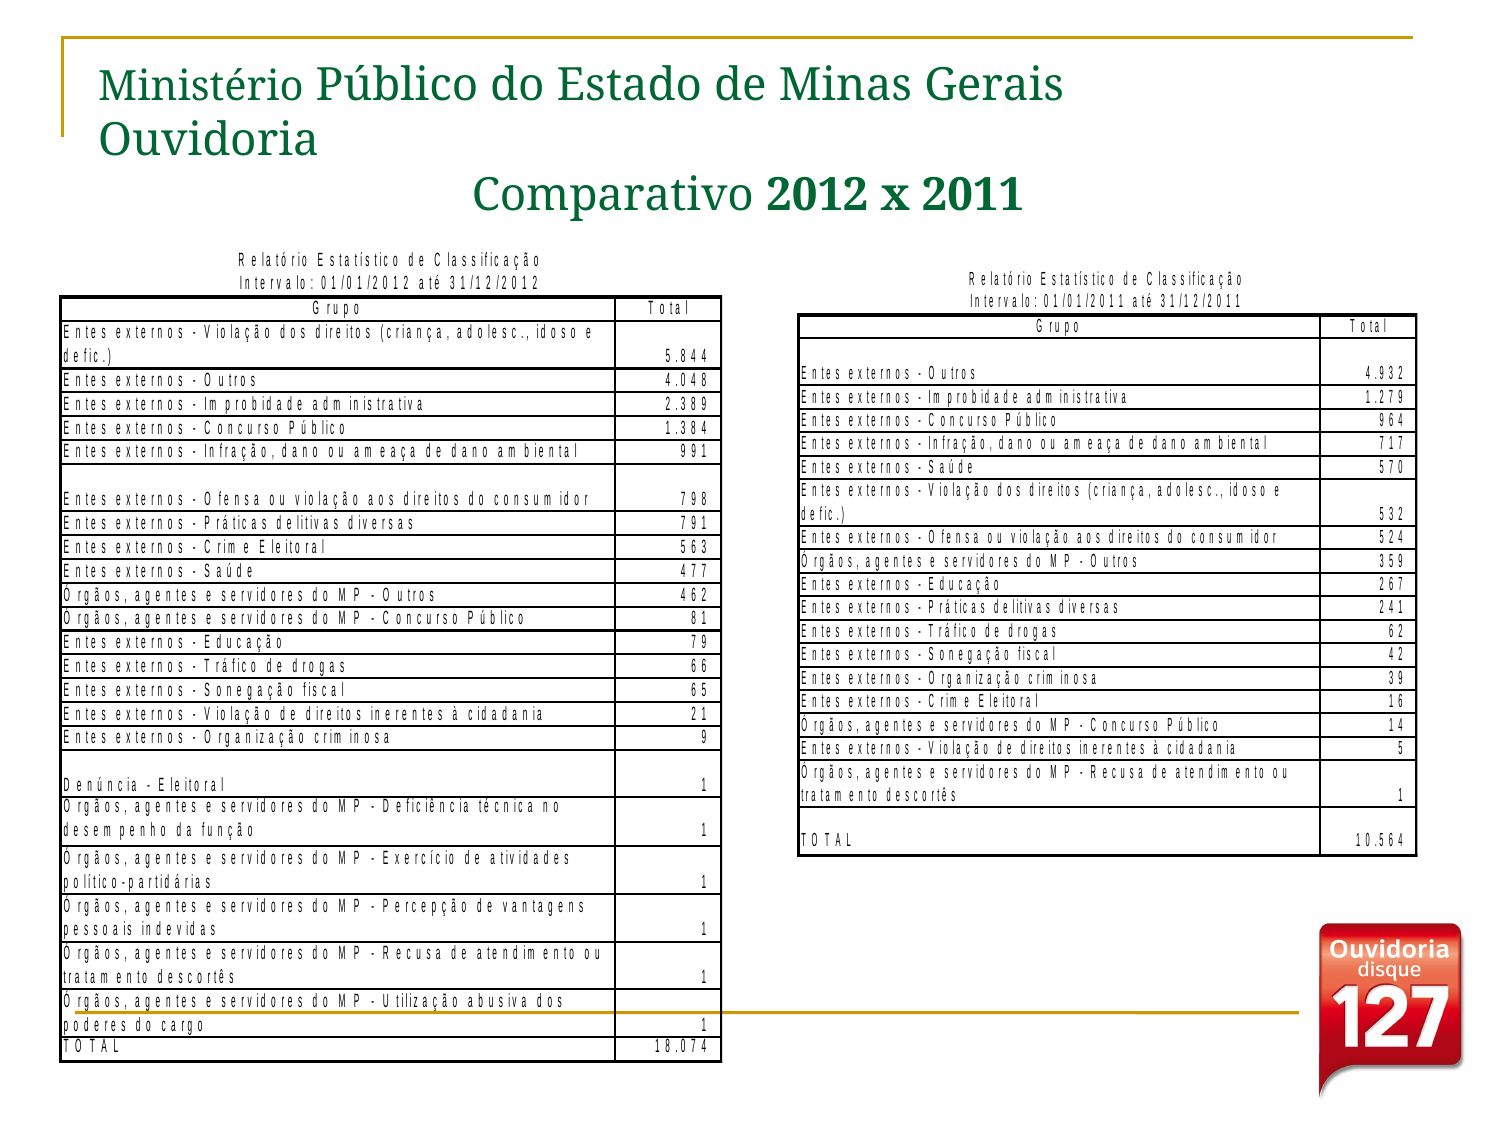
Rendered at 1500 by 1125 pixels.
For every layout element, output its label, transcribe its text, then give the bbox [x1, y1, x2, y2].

chart [797, 265, 1418, 857]
chart [1299, 912, 1473, 1107]
text_box Ministério Público do Estado de Minas Gerais Ouvidoria Comparativo 2012 x 2011 [83, 47, 1413, 282]
chart [59, 246, 723, 1063]
